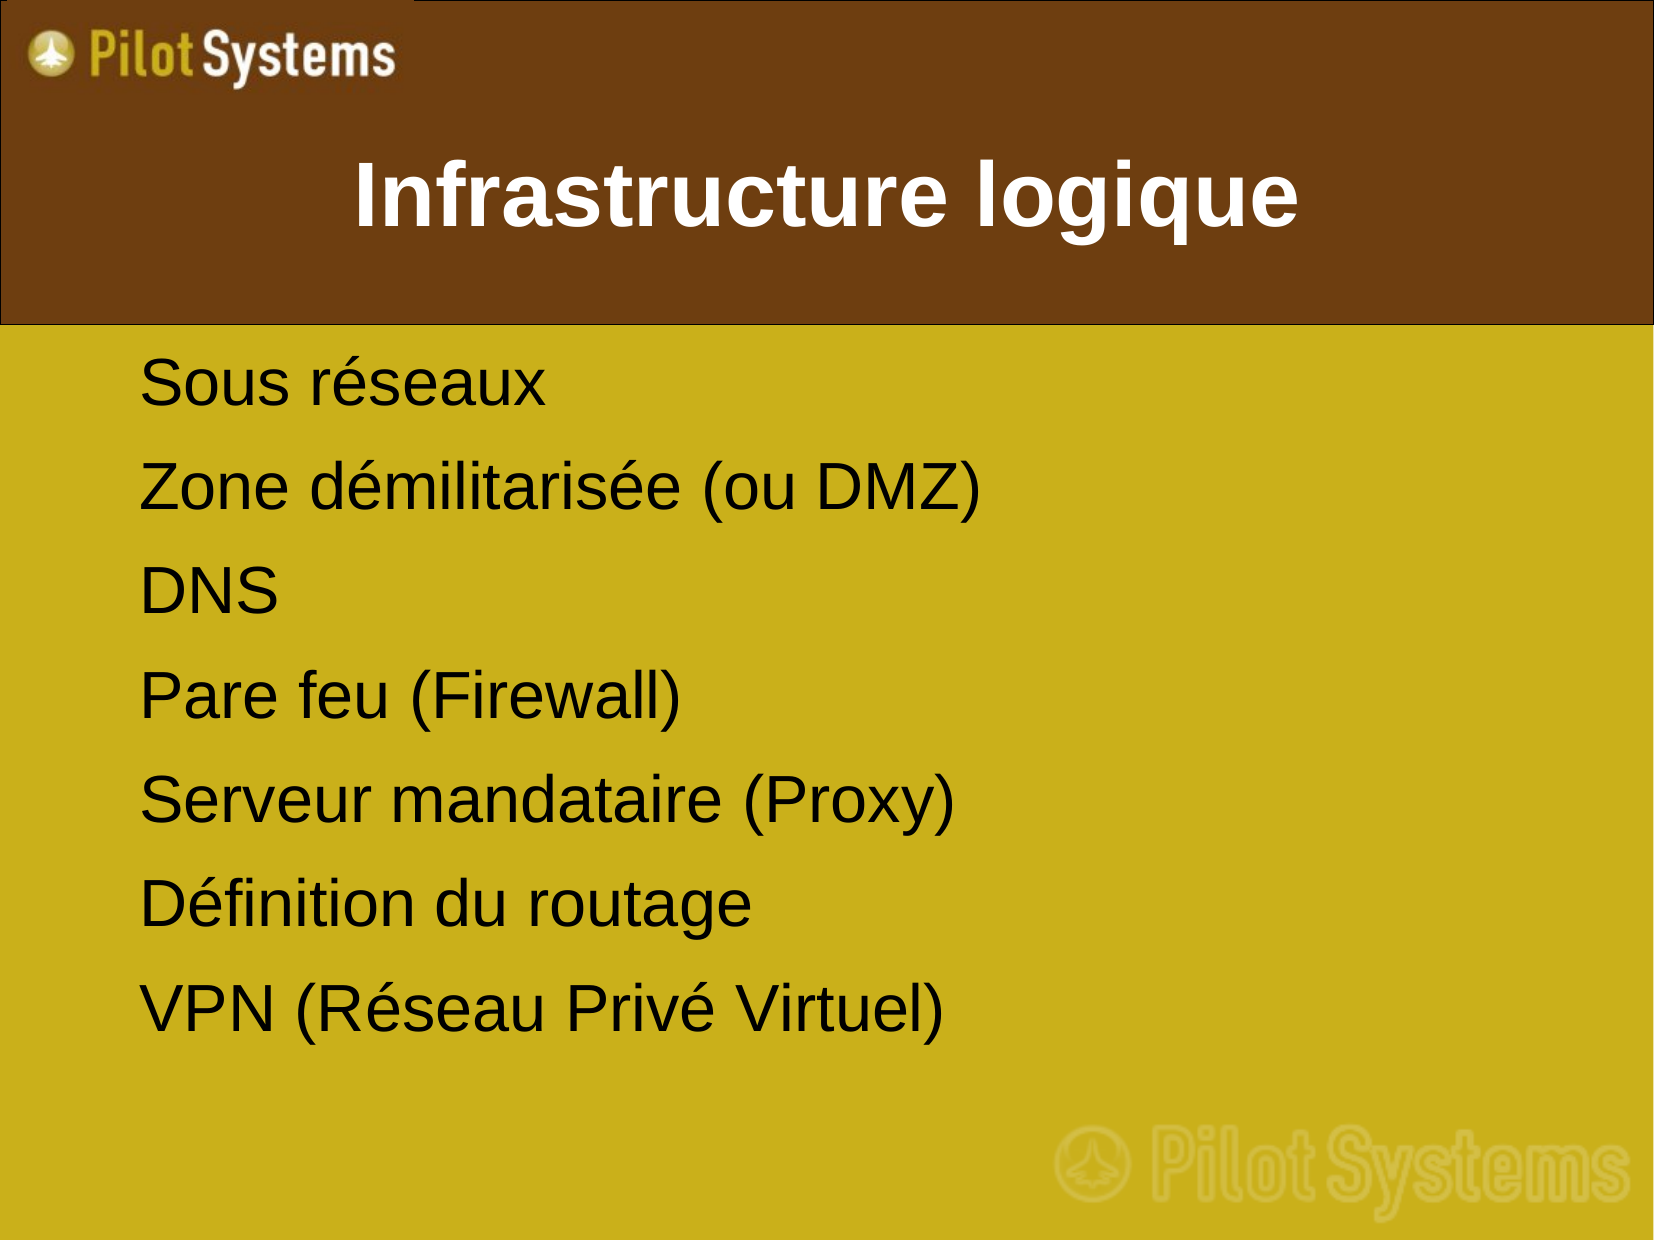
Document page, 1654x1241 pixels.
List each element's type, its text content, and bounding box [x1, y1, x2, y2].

title Infrastructure logique [121, 91, 1534, 299]
picture [7, 0, 414, 115]
list Sous réseaux Zone démilitarisée (ou DMZ) DNS Pare feu (Firewall) Serveur mandataire (Proxy) Définition du routage VPN (Réseau Privé Virtuel) [121, 344, 1534, 1211]
picture [1051, 1114, 1642, 1235]
